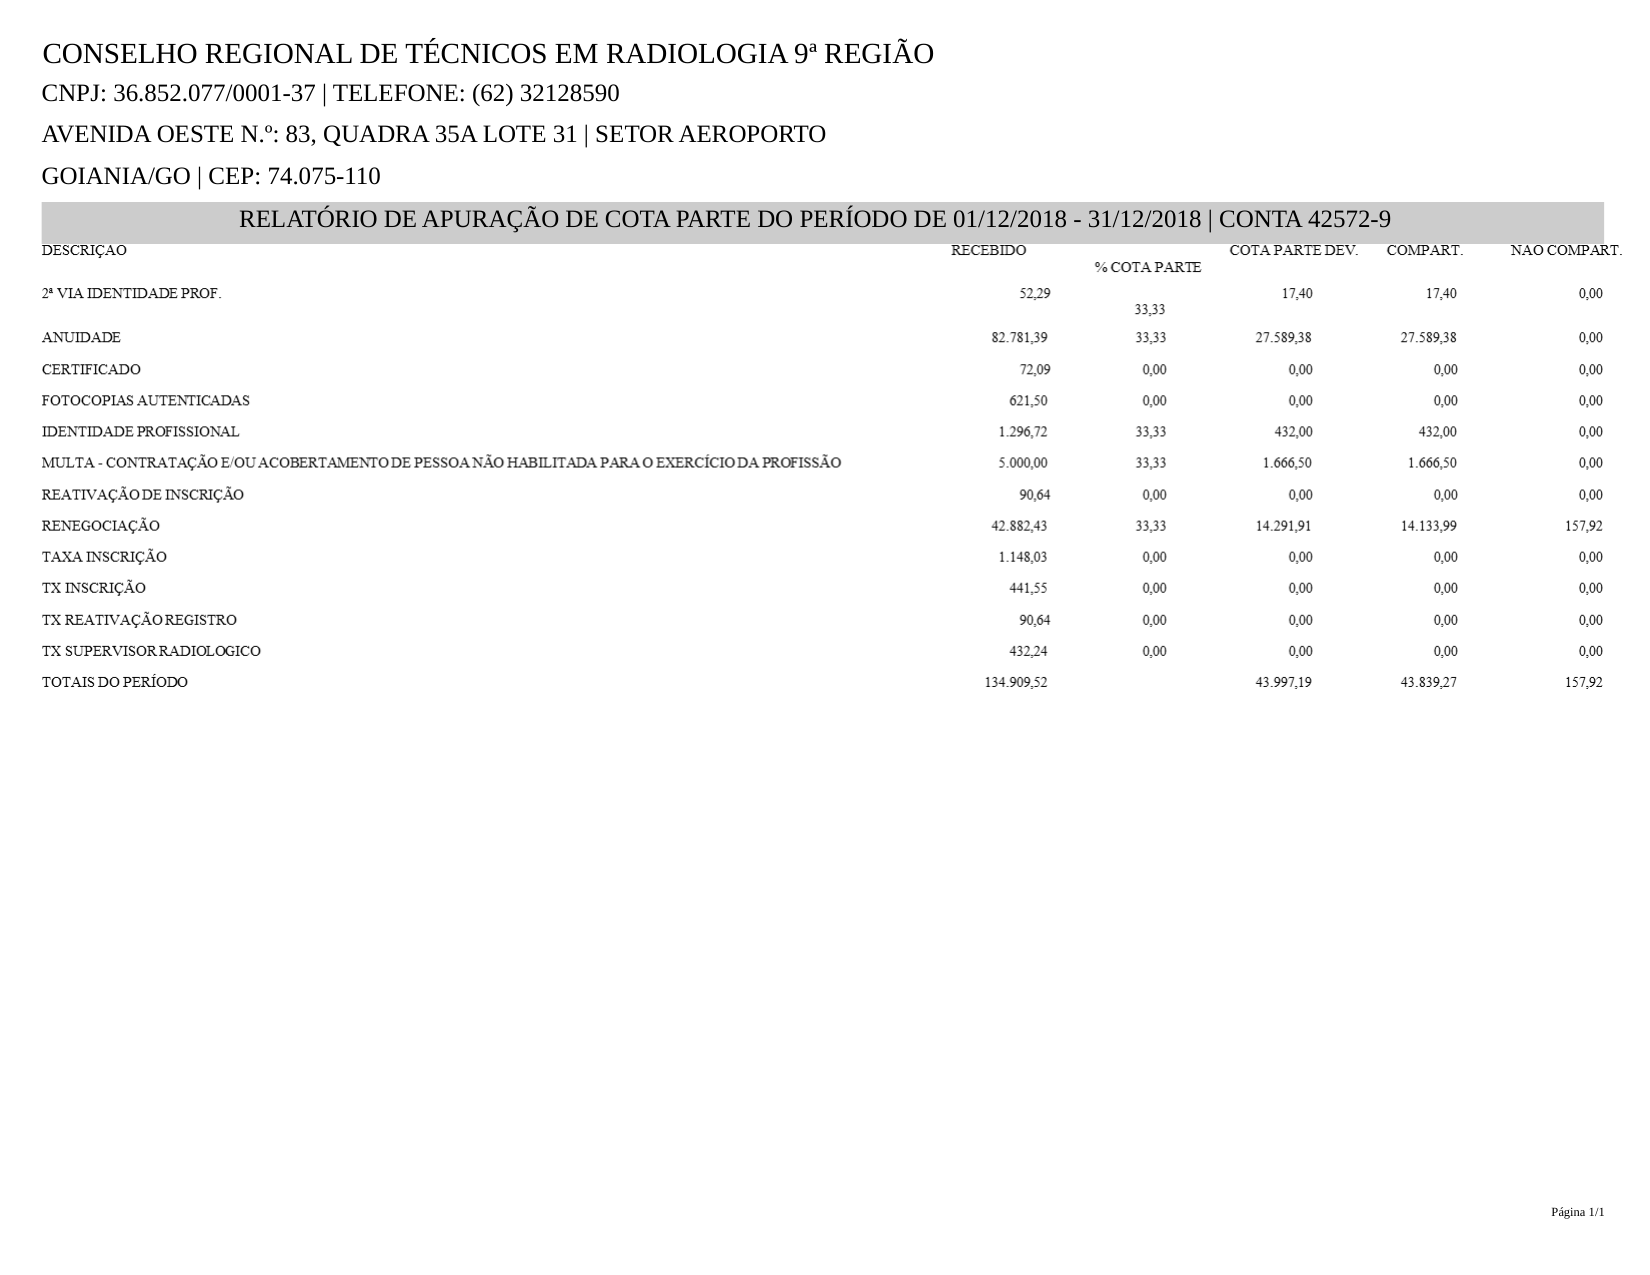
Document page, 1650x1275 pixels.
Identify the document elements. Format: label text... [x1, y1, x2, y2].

text_box RELATÓRIO DE APURAÇÃO DE COTA PARTE DO PERÍODO DE 01/12/2018 - 31/12/2018 | CONTA 42572-9 [41, 202, 1605, 244]
picture [35, 236, 1627, 708]
text_box CONSELHO REGIONAL DE TÉCNICOS EM RADIOLOGIA 9ª REGIÃO CNPJ: 36.852.077/0001-37 | TELEFONE: (62) 32128590 AVENIDA OESTE N.º: 83, QUADRA 35A LOTE 31 | SETOR AEROPORTO GOIANIA/GO | CEP: 74.075-110 [39, 33, 942, 189]
text_box Página 1/1 [1549, 1204, 1607, 1222]
